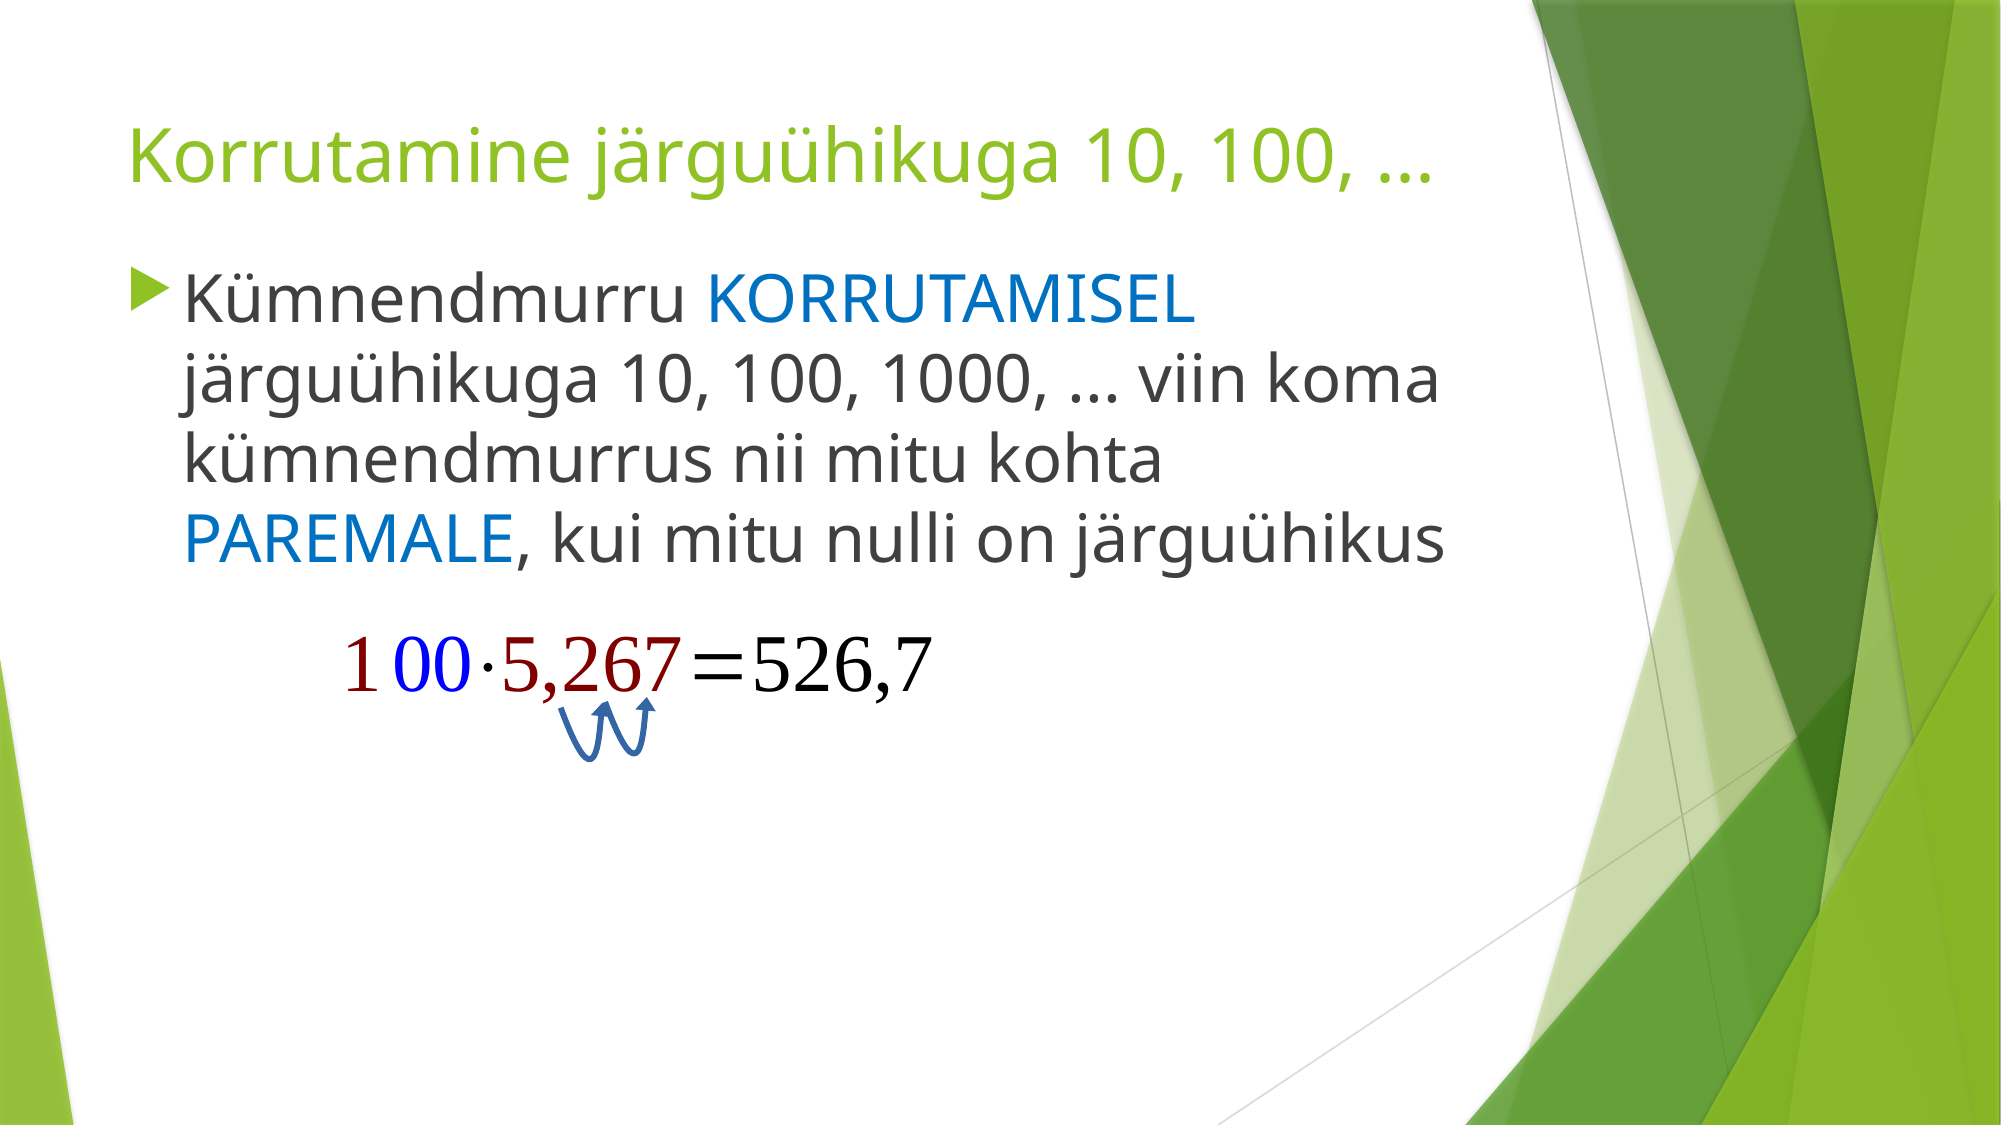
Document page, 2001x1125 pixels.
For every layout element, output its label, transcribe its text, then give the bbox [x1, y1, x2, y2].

title Korrutamine järguühikuga 10, 100, ... [111, 99, 1522, 248]
list Kümnendmurru KORRUTAMISEL järguühikuga 10, 100, 1000, ... viin koma kümnendmurrus nii mitu kohta PAREMALE, kui mitu nulli on järguühikus [111, 248, 1522, 885]
chart [334, 617, 945, 709]
